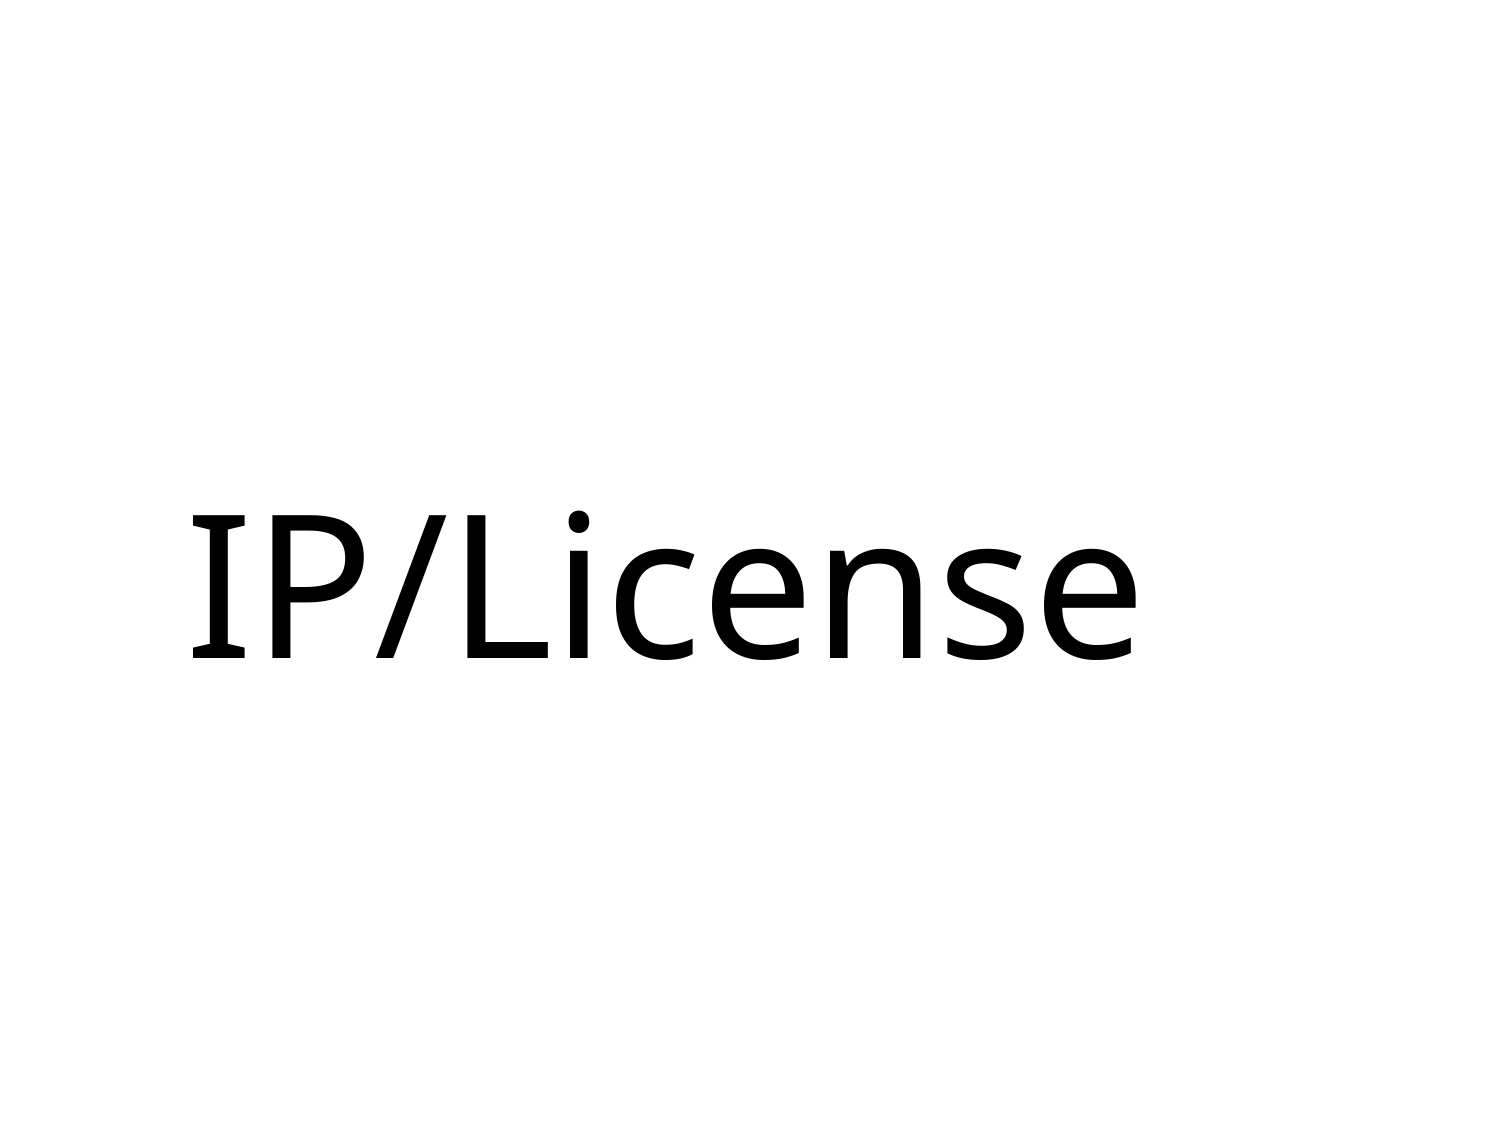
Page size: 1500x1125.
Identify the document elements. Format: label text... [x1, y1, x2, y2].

text_box IP/License [170, 437, 1411, 706]
